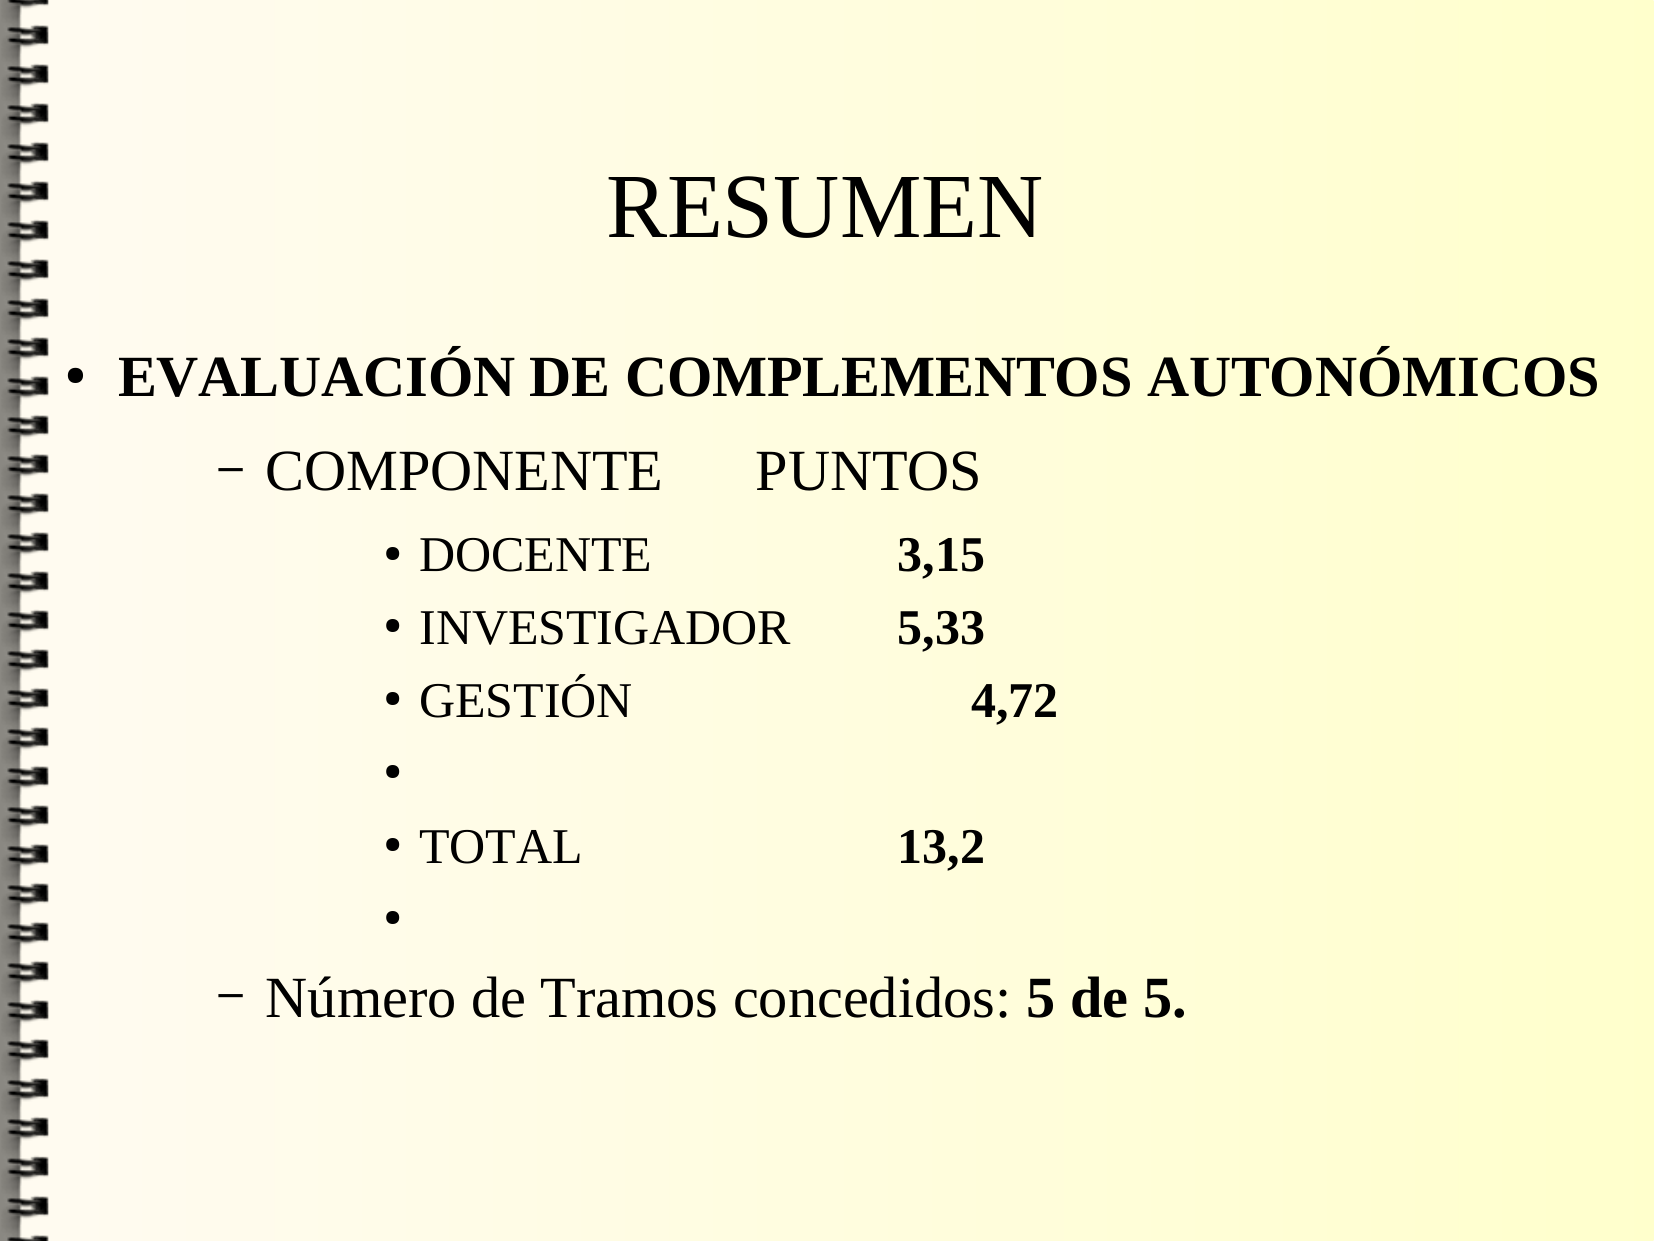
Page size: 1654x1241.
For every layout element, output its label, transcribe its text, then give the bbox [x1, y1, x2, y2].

picture [0, 0, 1654, 1241]
title RESUMEN [121, 102, 1534, 311]
list EVALUACIÓN DE COMPLEMENTOS AUTONÓMICOS COMPONENTE PUNTOS DOCENTE 3,15 INVESTIGADOR 5,33 GESTIÓN 4,72 TOTAL 13,2 Número de Tramos concedidos: 5 de 5. [29, 344, 1625, 1127]
